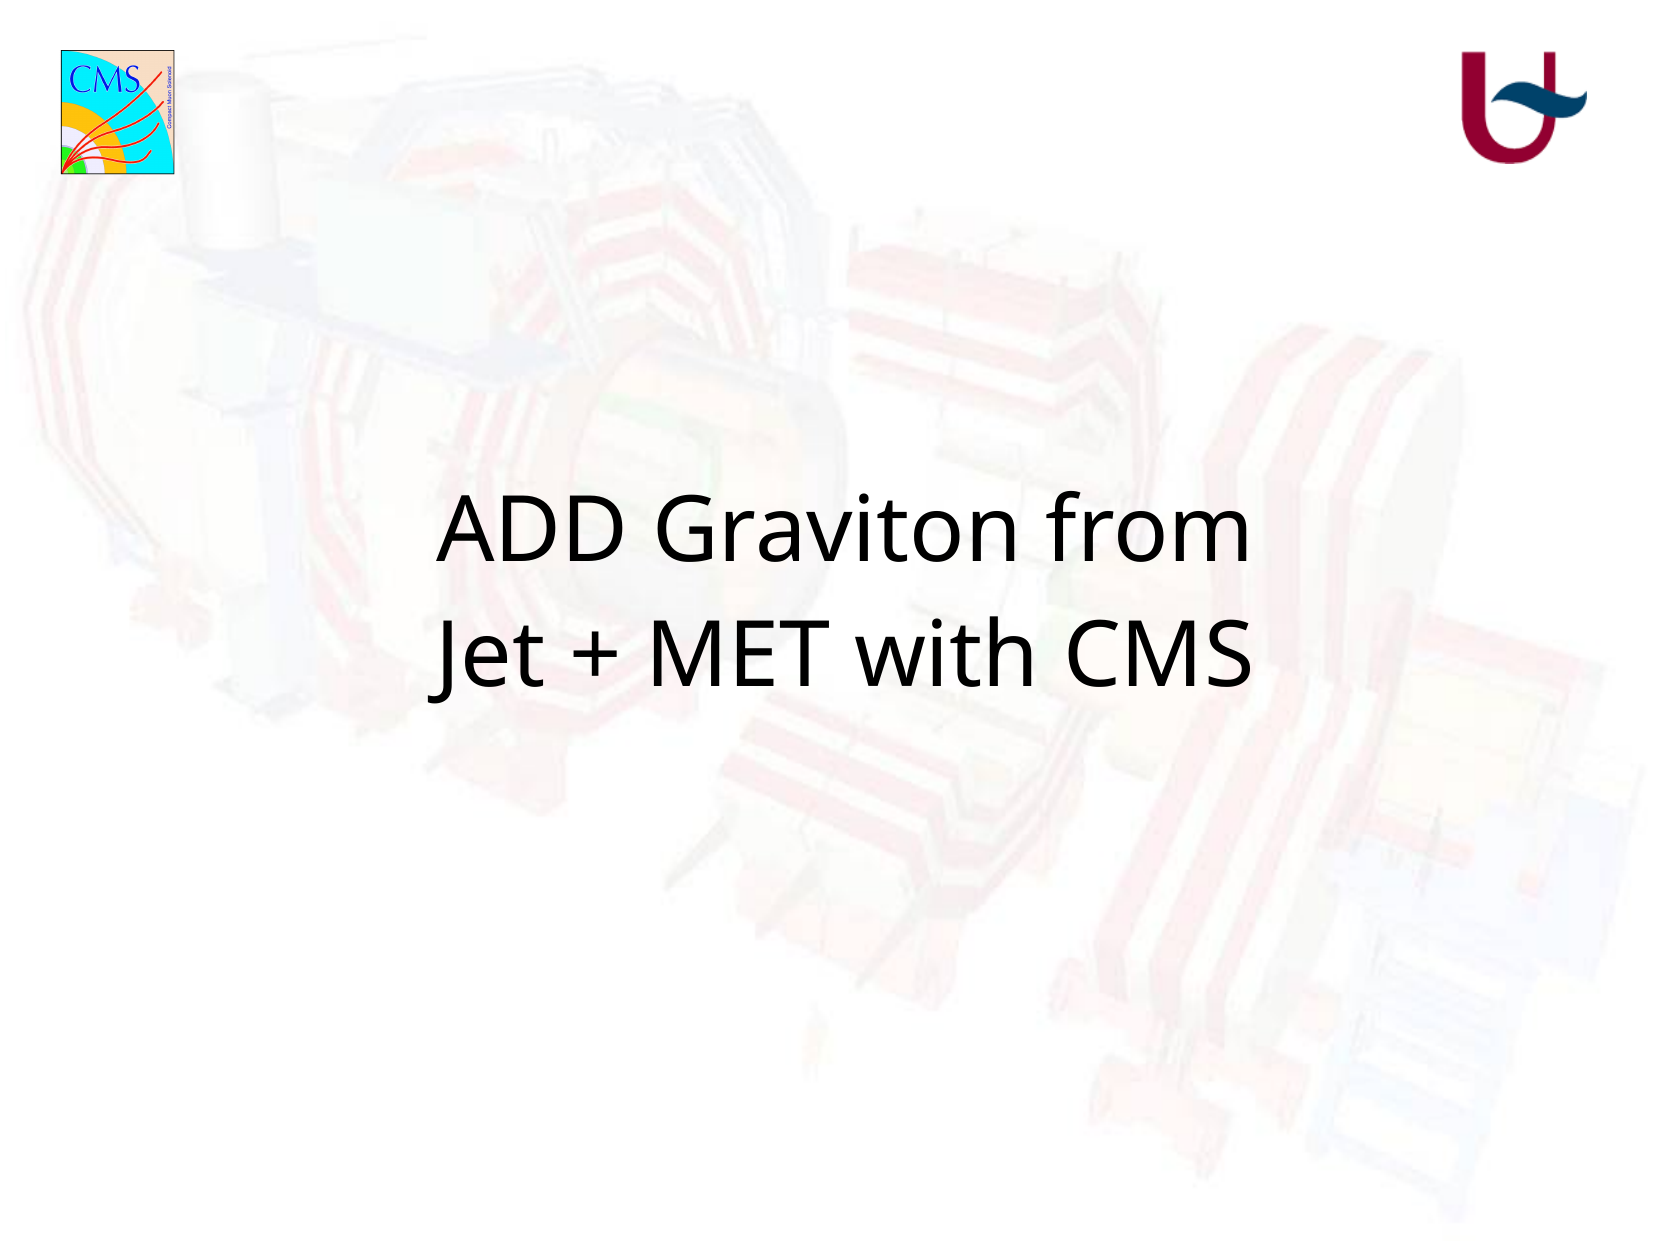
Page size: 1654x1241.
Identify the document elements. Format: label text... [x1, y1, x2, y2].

title ADD Graviton from Jet + MET with CMS [214, 313, 1477, 863]
picture [5, 5, 1651, 1241]
